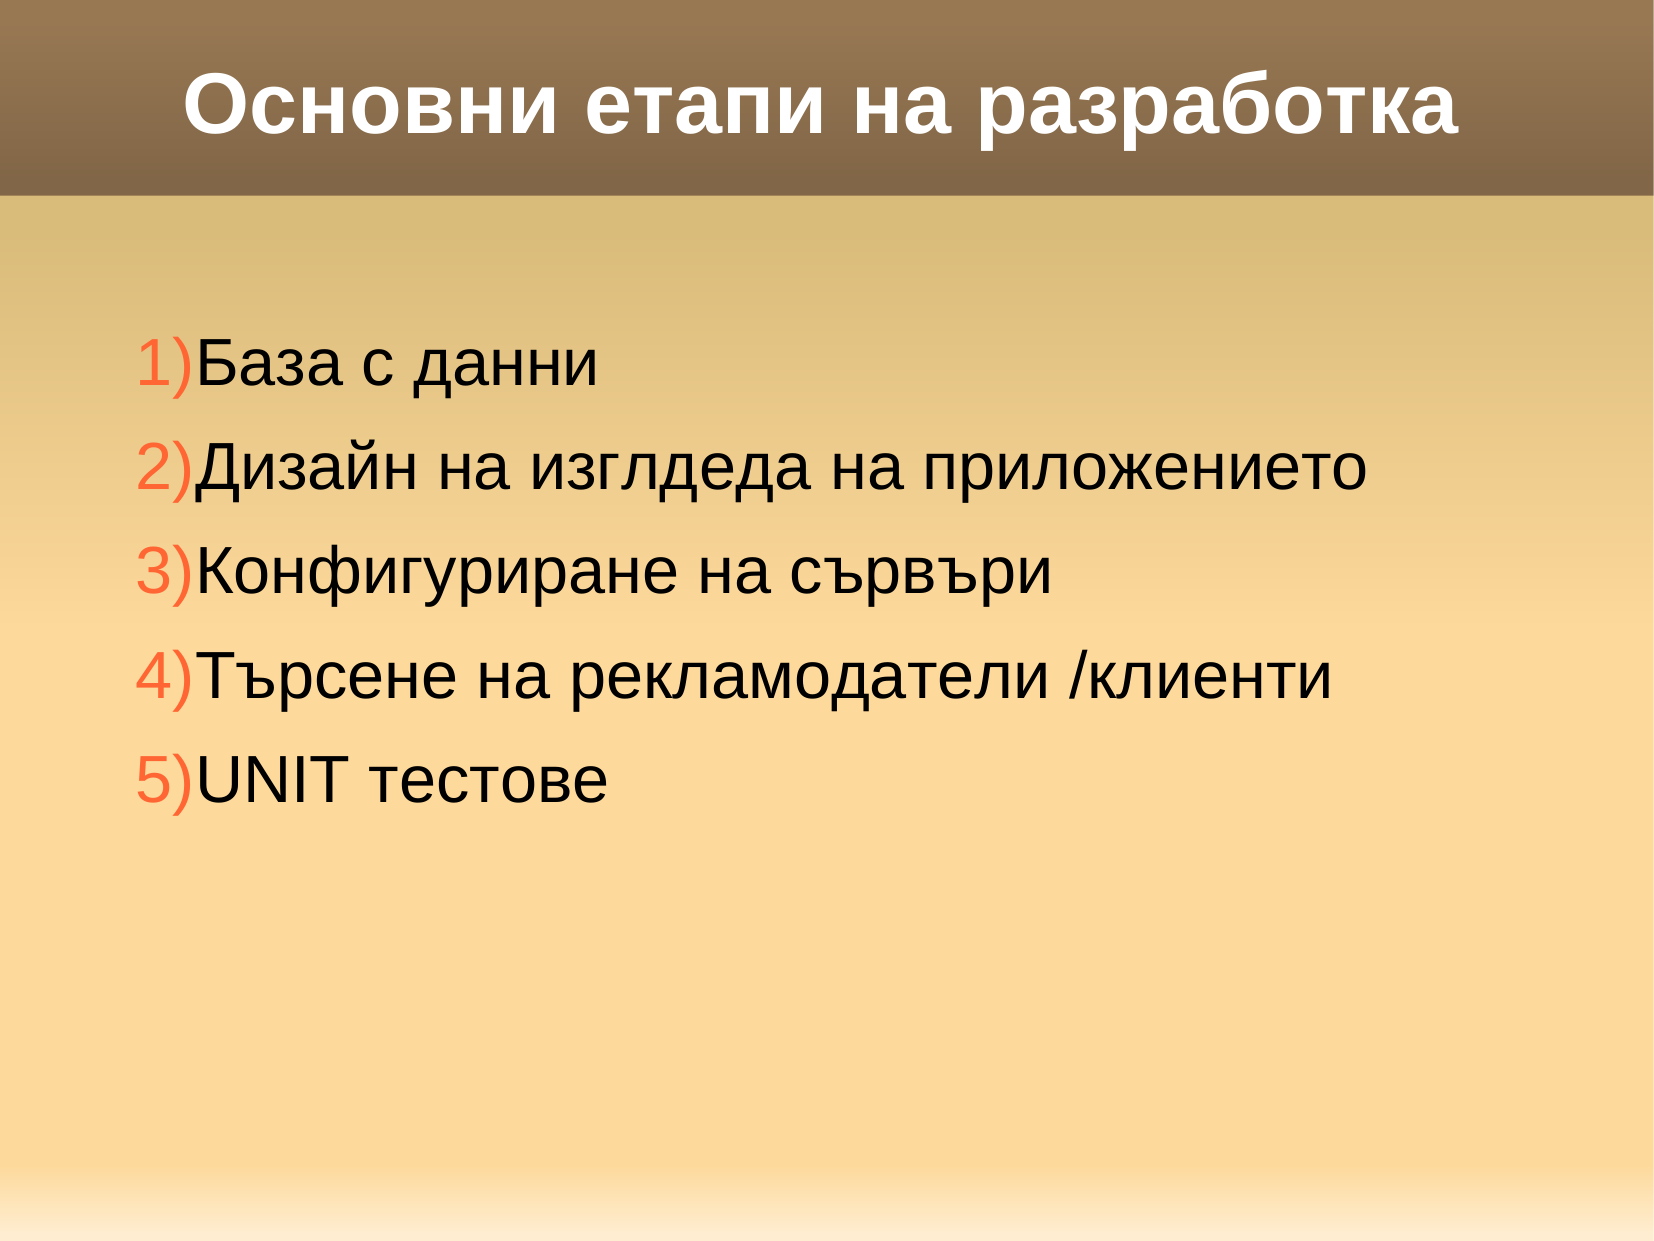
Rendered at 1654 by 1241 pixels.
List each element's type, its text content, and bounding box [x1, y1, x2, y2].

title Основни етапи на разработка [76, 0, 1565, 208]
picture [0, 0, 1654, 1241]
list База с данни Дизайн на изглдеда на приложението Конфигуриране на сървъри Търсене на рекламодатели /клиенти UNIT тестове [118, 324, 1571, 1144]
